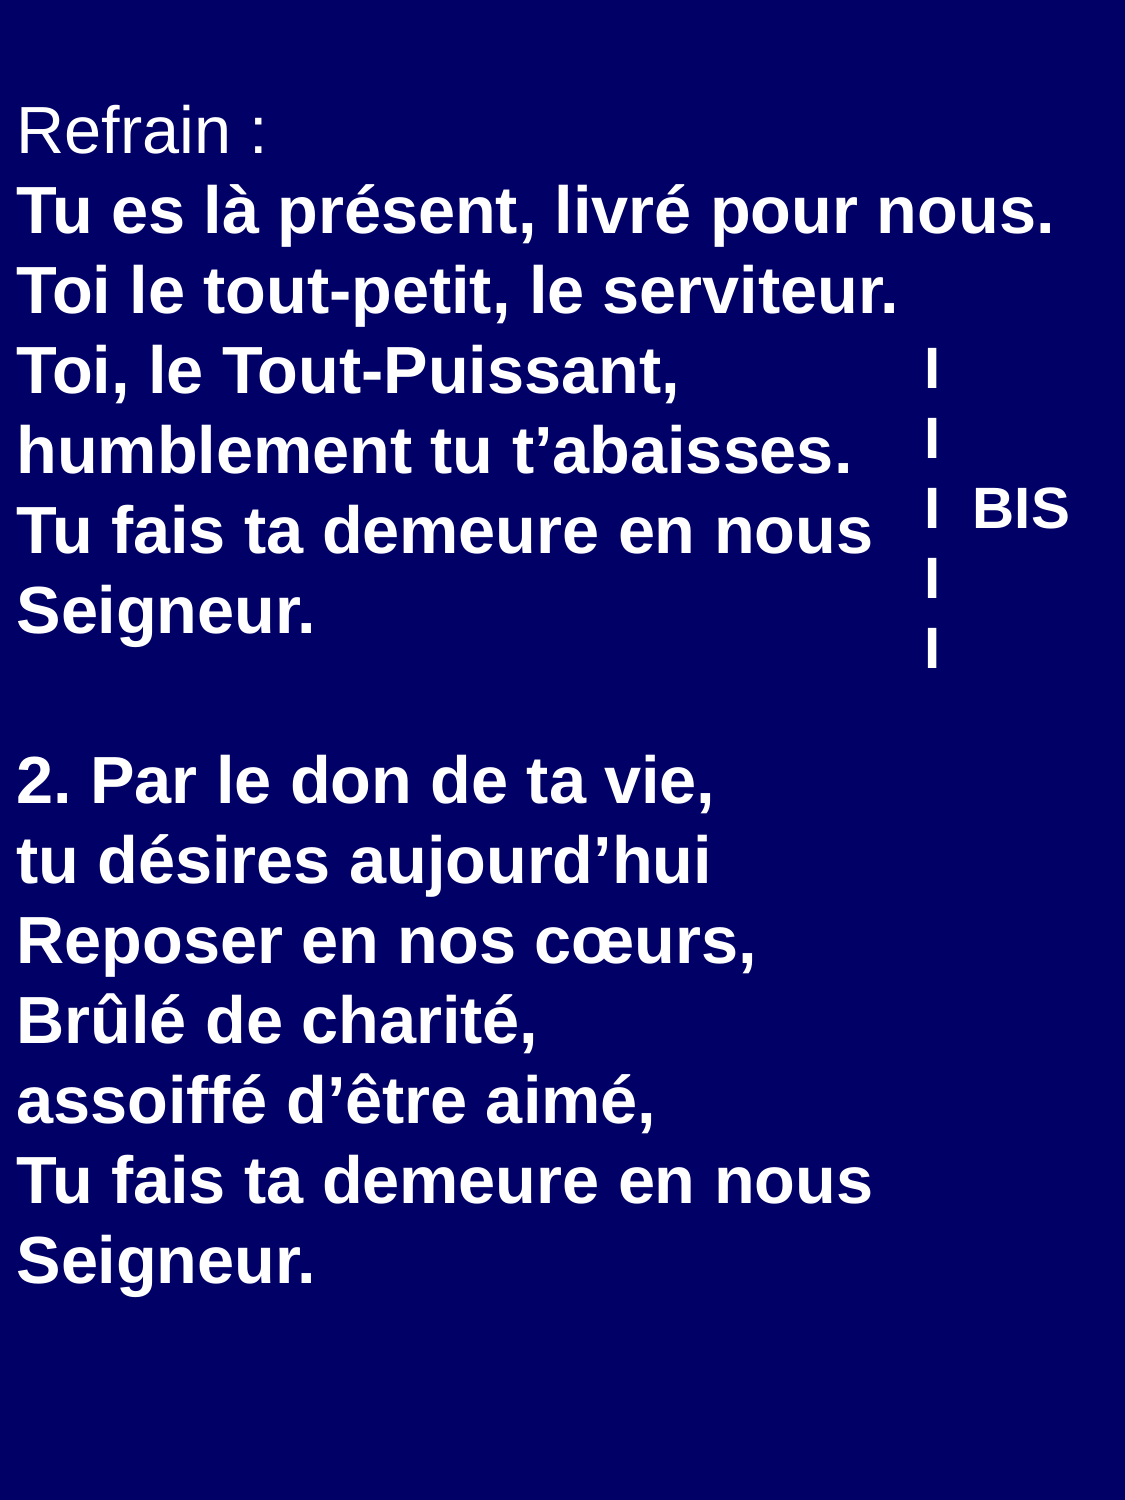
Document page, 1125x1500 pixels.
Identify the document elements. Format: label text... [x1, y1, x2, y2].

text_box I I I BIS I I [909, 322, 1113, 662]
text_box Refrain : Tu es là présent, livré pour nous. Toi le tout-petit, le serviteur. Toi, le Tout-Puissant, humblement tu t’abaisses. Tu fais ta demeure en nous Seigneur. 2. Par le don de ta vie, tu désires aujourd’hui Reposer en nos cœurs, Brûlé de charité, assoiffé d’être aimé, Tu fais ta demeure en nous Seigneur. [1, 34, 1125, 1500]
